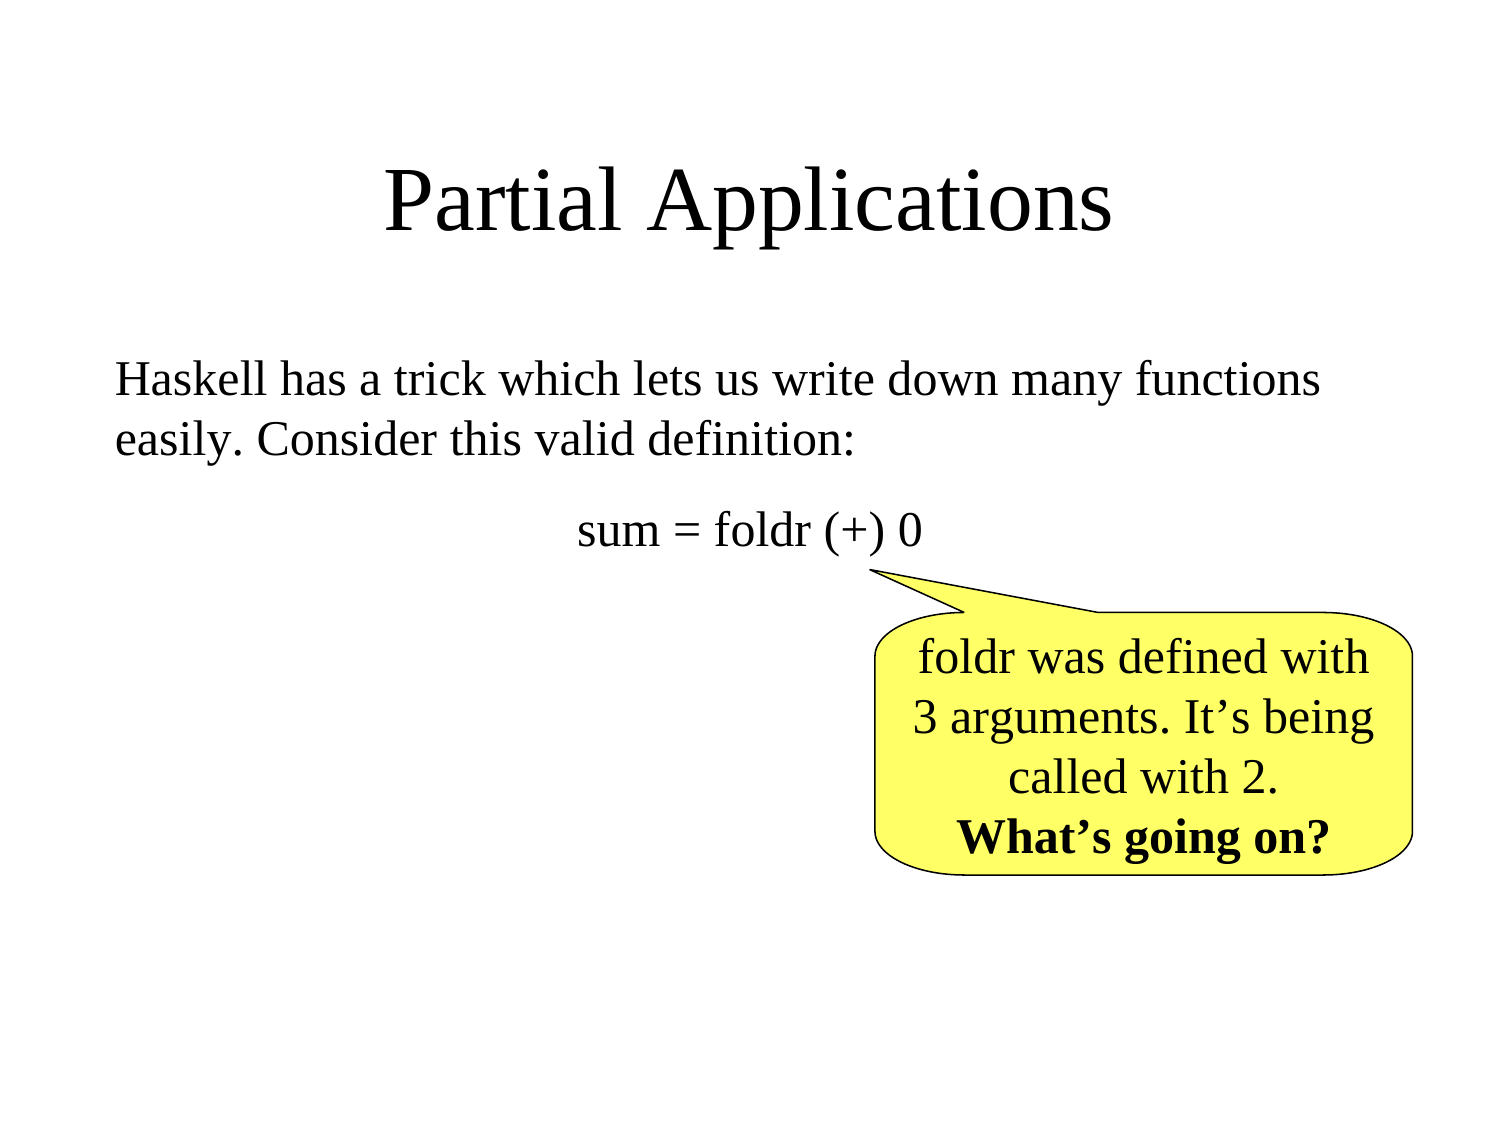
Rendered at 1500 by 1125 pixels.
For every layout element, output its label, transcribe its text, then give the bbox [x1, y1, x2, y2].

text_box foldr was defined with 3 arguments. It’s being called with 2. What’s going on? [869, 569, 1413, 876]
text_box Haskell has a trick which lets us write down many functions easily. Consider this valid definition: sum = foldr (+) 0 [99, 337, 1401, 565]
title Partial Applications [112, 99, 1388, 288]
